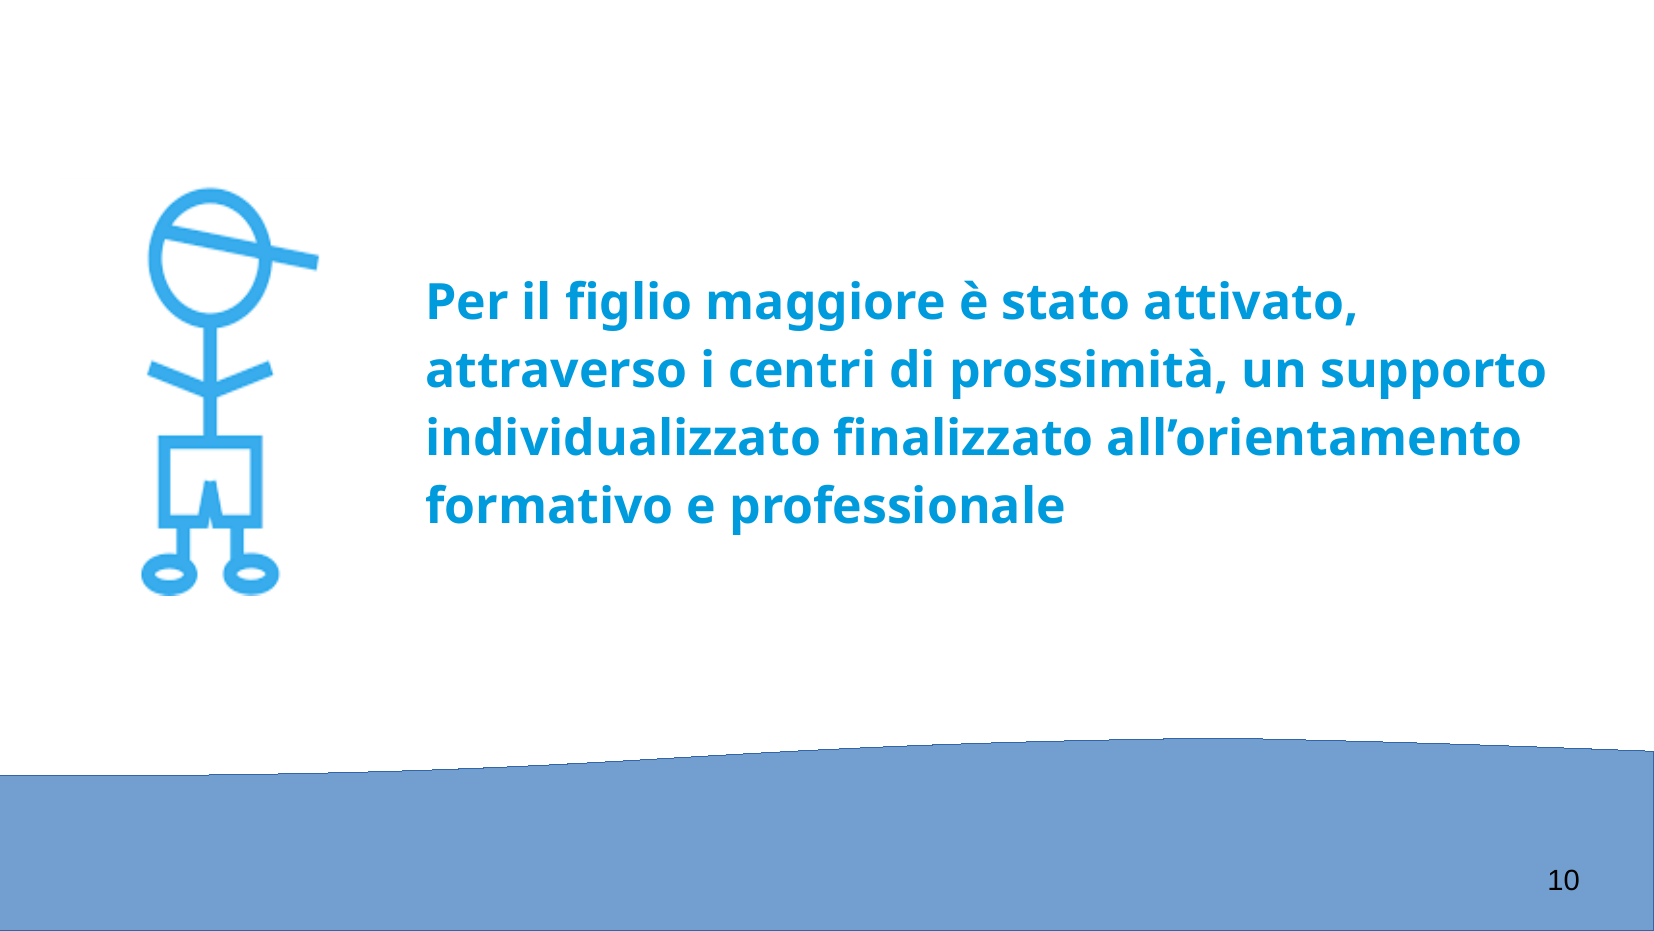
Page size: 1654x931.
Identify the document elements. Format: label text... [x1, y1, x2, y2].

list Per il figlio maggiore è stato attivato, attraverso i centri di prossimità, un supporto individualizzato finalizzato all’orientamento formativo e professionale [354, 265, 1577, 562]
picture [59, 177, 325, 596]
